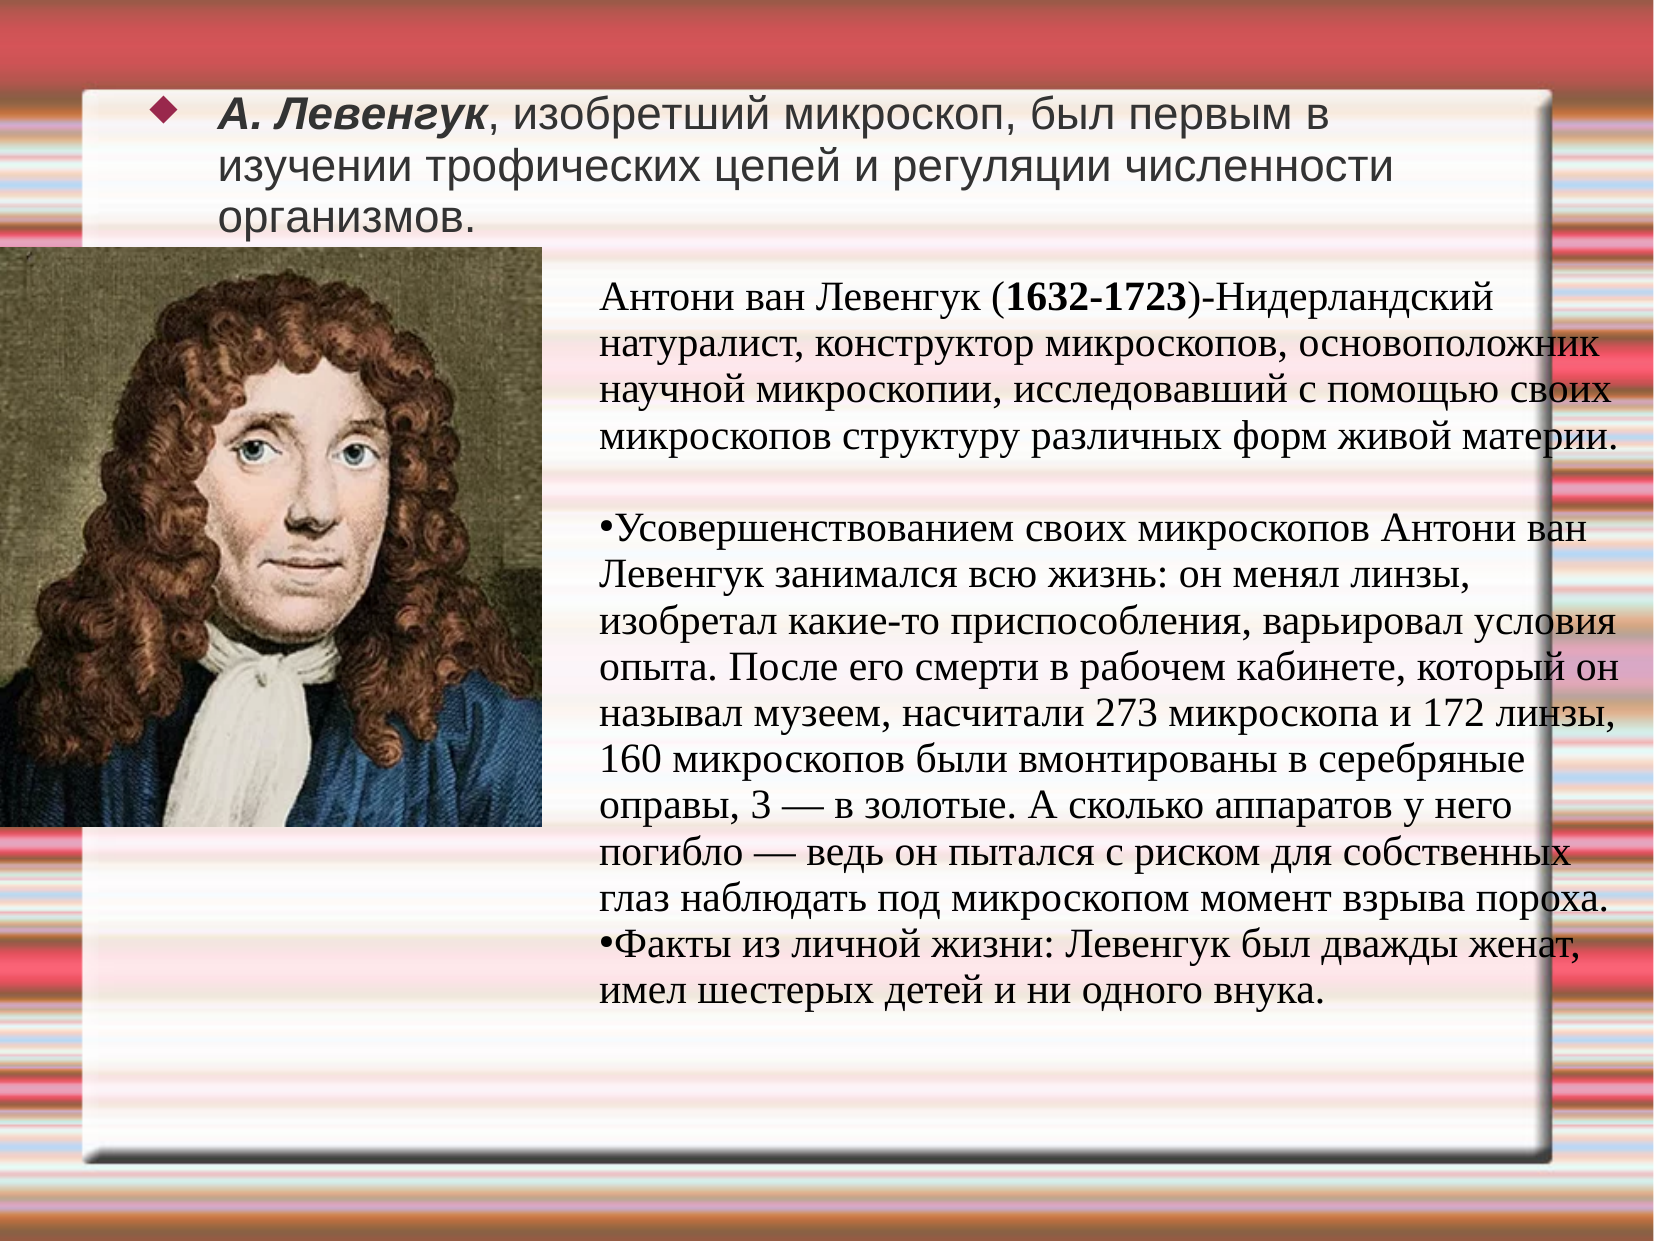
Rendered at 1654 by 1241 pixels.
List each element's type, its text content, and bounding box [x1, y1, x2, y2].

text_box Антони ван Левенгук (1632-1723)-Нидерландский натуралист, конструктор микроскопов, основоположник научной микроскопии, исследовавший с помощью своих микроскопов структуру различных форм живой материи. Усовершенствованием своих микроскопов Антони ван Левенгук занимался всю жизнь: он менял линзы, изобретал какие-то приспособления, варьировал условия опыта. После его смерти в рабочем кабинете, который он называл музеем, насчитали 273 микроскопа и 172 линзы, 160 микроскопов были вмонтированы в серебряные оправы, 3 — в золотые. А сколько аппаратов у него погибло — ведь он пытался с риском для собственных глаз наблюдать под микроскопом момент взрыва пороха. Факты из личной жизни: Левенгук был дважды женат, имел шестерых детей и ни одного внука. [584, 265, 1654, 1034]
picture [0, 0, 1654, 1241]
list А. Левенгук, изобретший микроскоп, был первым в изучении трофических цепей и регуляции численности организмов. [134, 88, 1516, 1132]
